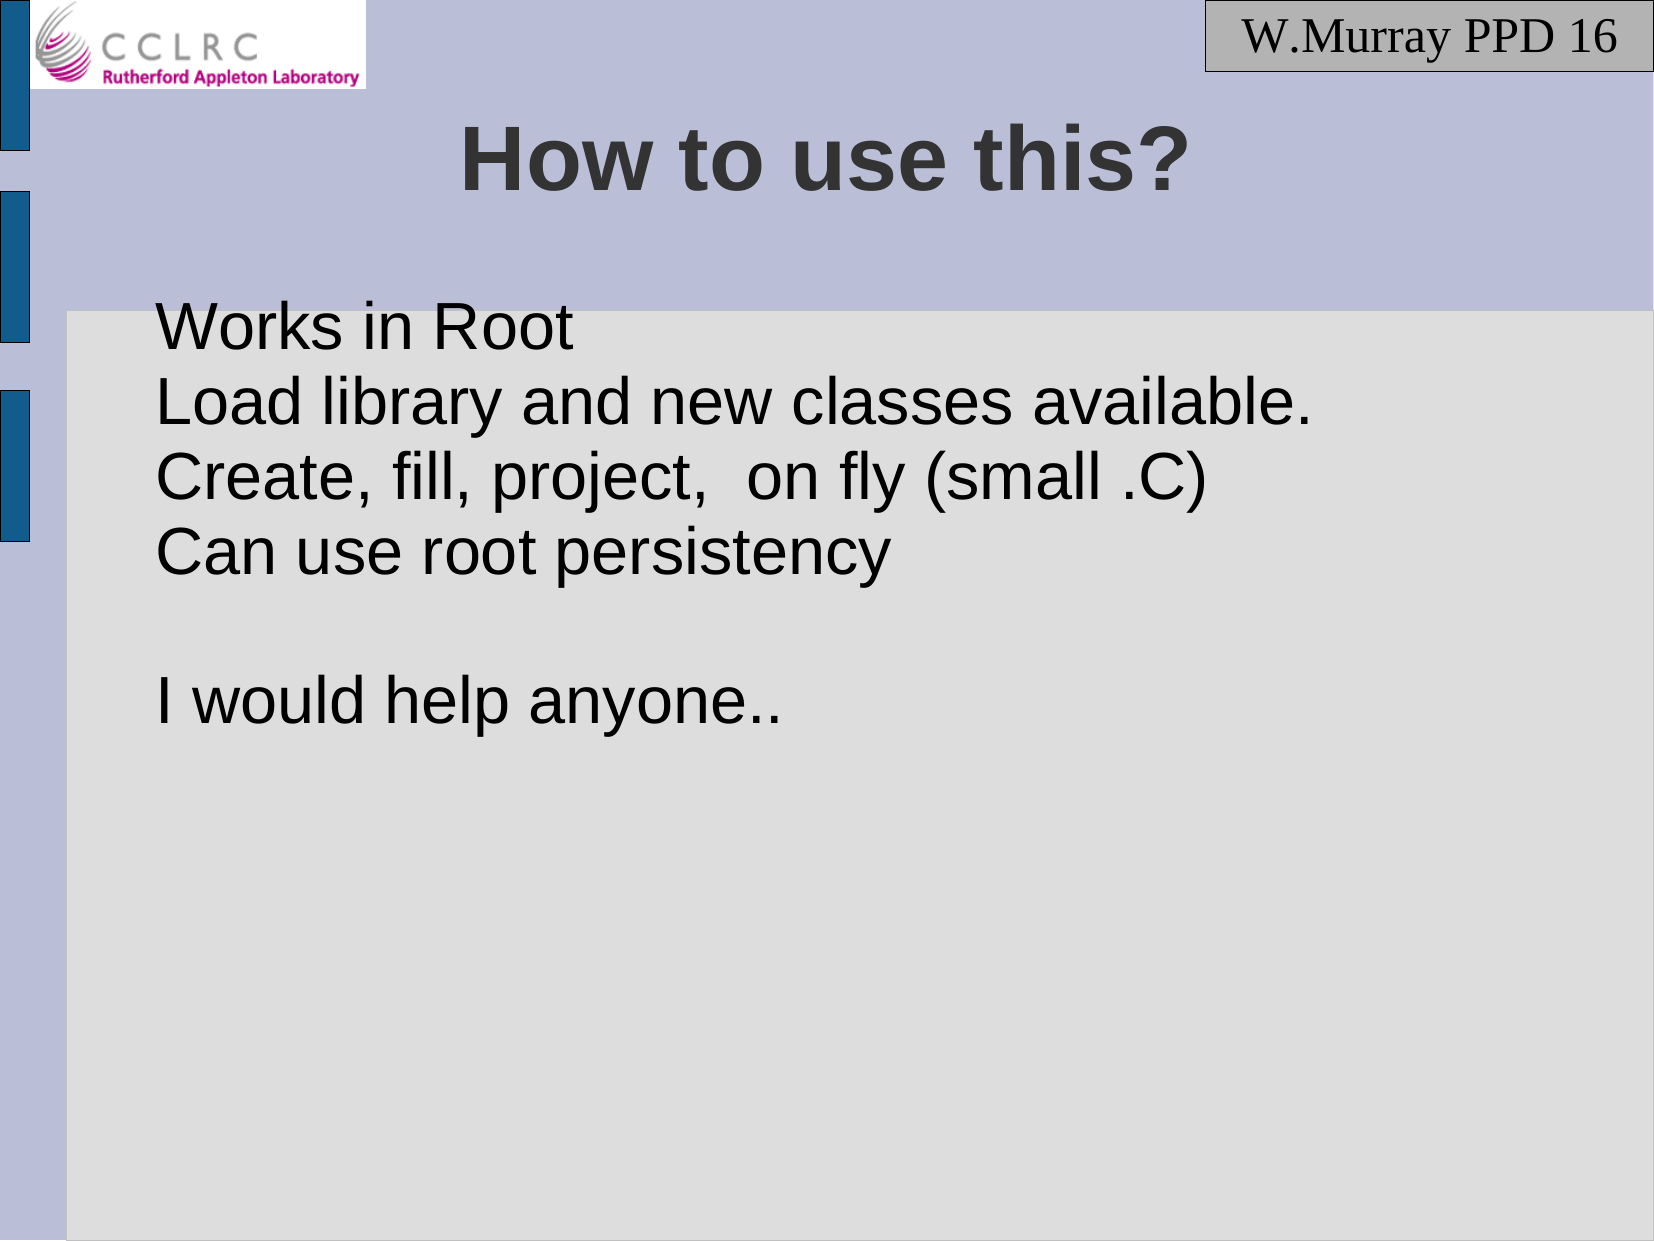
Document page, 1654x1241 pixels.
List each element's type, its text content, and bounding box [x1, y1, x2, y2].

picture [30, 0, 366, 89]
title How to use this? [124, 55, 1530, 262]
list Works in Root Load library and new classes available. Create, fill, project, on fly (small .C) Can use root persistency I would help anyone.. [137, 289, 1544, 1103]
